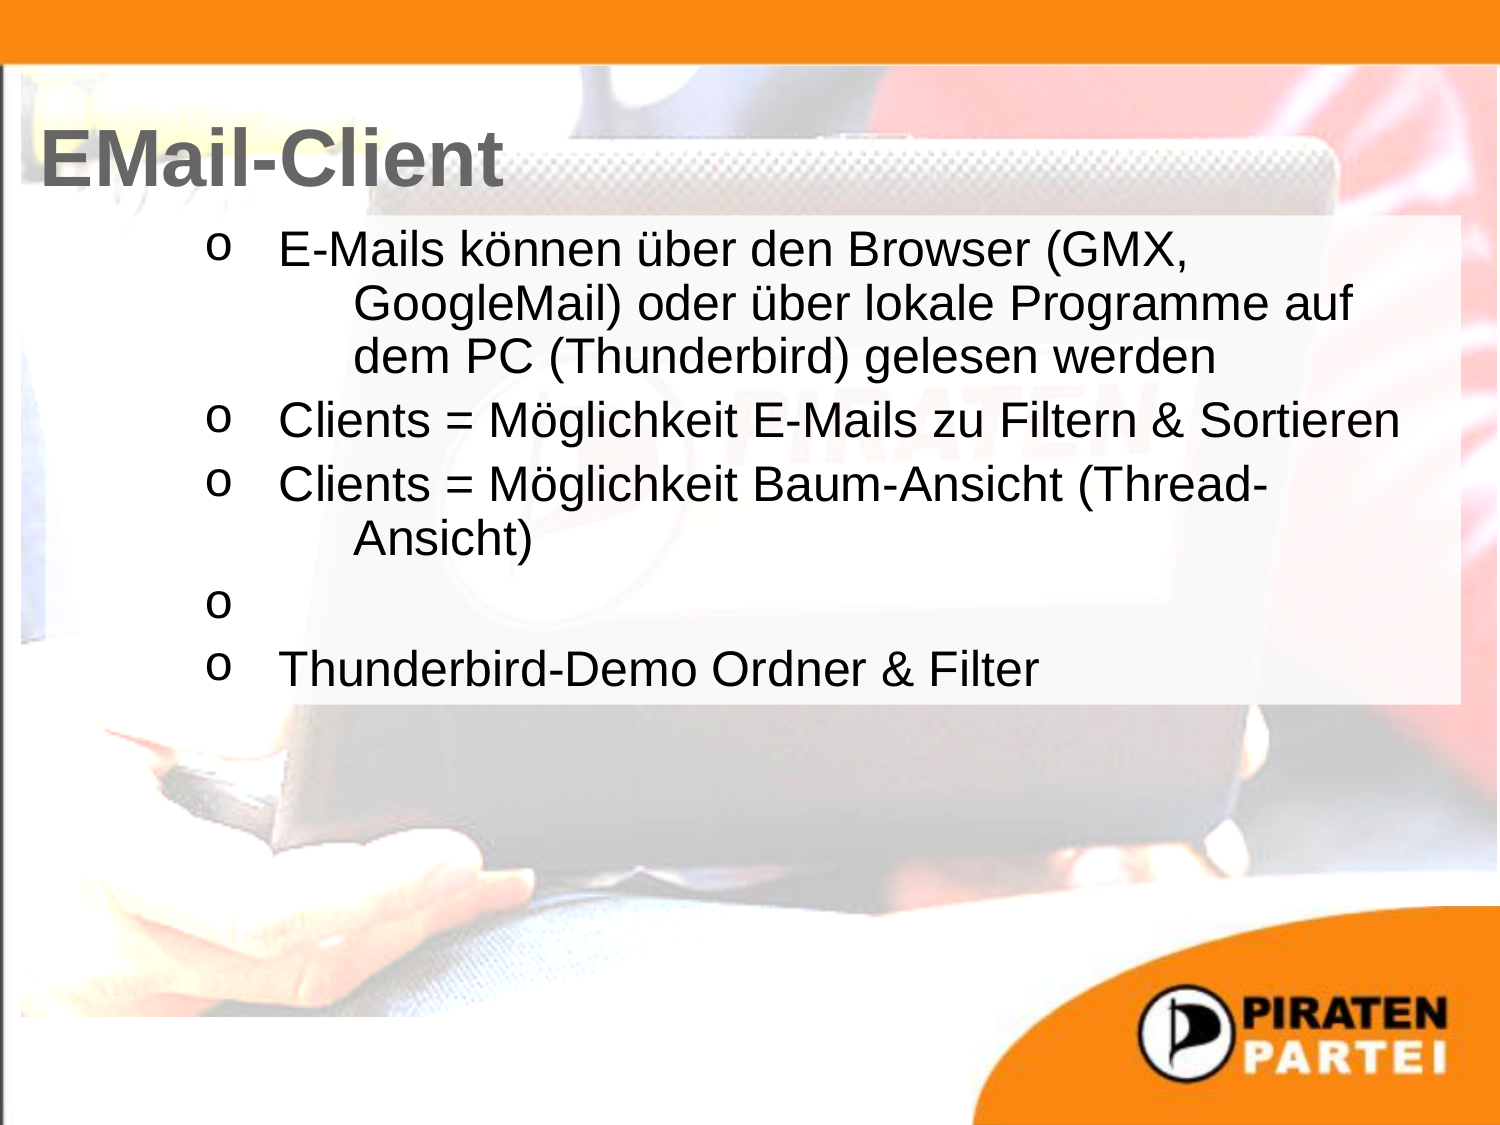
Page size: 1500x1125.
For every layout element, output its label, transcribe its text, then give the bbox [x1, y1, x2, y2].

list E-Mails können über den Browser (GMX, GoogleMail) oder über lokale Programme auf dem PC (Thunderbird) gelesen werden Clients = Möglichkeit E-Mails zu Filtern & Sortieren Clients = Möglichkeit Baum-Ansicht (Thread-Ansicht) Thunderbird-Demo Ordner & Filter [45, 215, 1461, 655]
picture [21, 66, 1500, 1125]
title EMail-Client [24, 97, 1375, 212]
